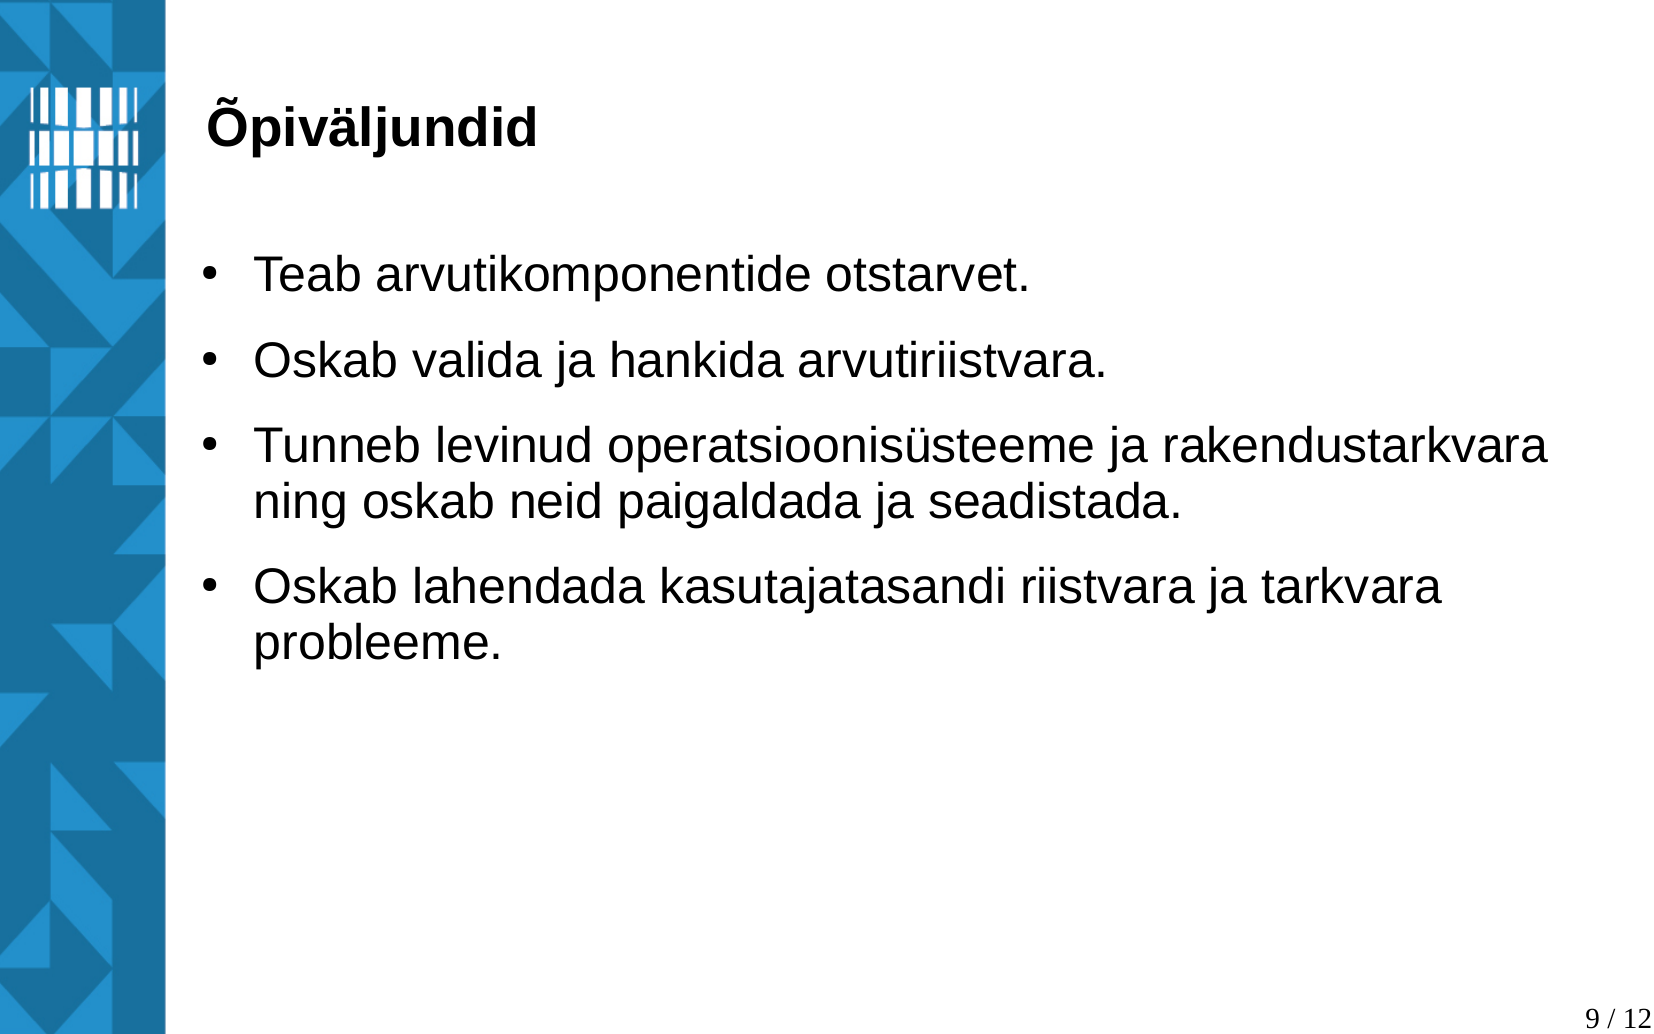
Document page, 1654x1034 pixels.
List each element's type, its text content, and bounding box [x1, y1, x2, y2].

list Teab arvutikomponentide otstarvet. Oskab valida ja hankida arvutiriistvara. Tunneb levinud operatsioonisüsteeme ja rakendustarkvara ning oskab neid paigaldada ja seadistada. Oskab lahendada kasutajatasandi riistvara ja tarkvara probleeme. [183, 246, 1639, 847]
title Õpiväljundid [206, 41, 1506, 214]
